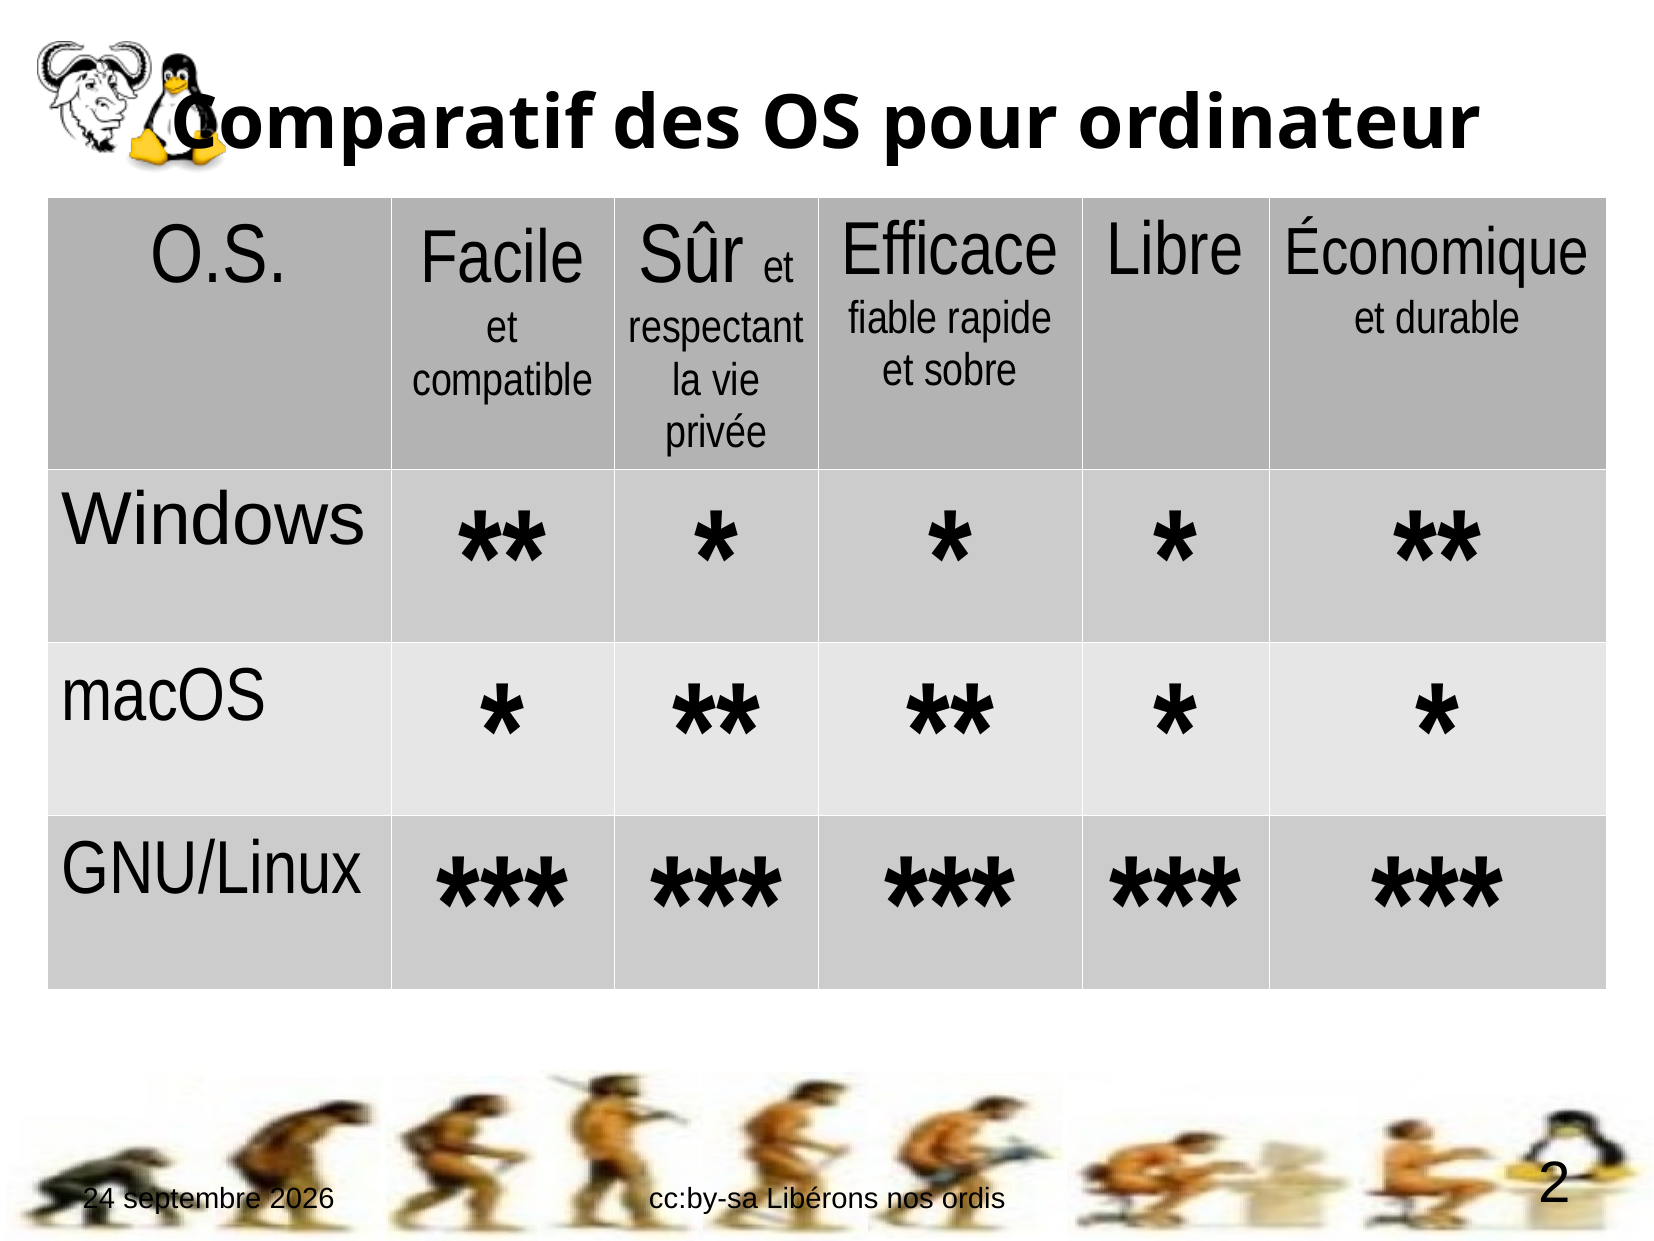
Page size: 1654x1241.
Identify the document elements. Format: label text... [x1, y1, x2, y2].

table_cell ** [615, 643, 818, 815]
table_cell *** [1270, 816, 1606, 989]
picture [37, 41, 226, 173]
table_cell ** [1270, 470, 1606, 642]
table_cell * [1083, 643, 1269, 815]
table_cell *** [819, 816, 1082, 989]
table_cell * [392, 643, 614, 815]
table_header Libre [1083, 198, 1269, 469]
table_cell *** [392, 816, 614, 989]
table_header Économique et durable [1270, 198, 1606, 469]
title Comparatif des OS pour ordinateur [82, 49, 1571, 189]
table_cell Windows [48, 470, 391, 642]
picture [0, 1062, 1654, 1241]
table_cell ** [819, 643, 1082, 815]
table_cell macOS [48, 643, 391, 815]
table_header Facile et compatible [392, 198, 614, 469]
table_header Sûr et respectant la vie privée [615, 198, 818, 469]
table_cell ** [392, 470, 614, 642]
table_cell * [615, 470, 818, 642]
table_header O.S. [48, 198, 391, 469]
table_cell * [1083, 470, 1269, 642]
table_cell GNU/Linux [48, 816, 391, 989]
table_cell * [1270, 643, 1606, 815]
table_cell *** [1083, 816, 1269, 989]
table_cell * [819, 470, 1082, 642]
table_header Efficace fiable rapide et sobre [819, 198, 1082, 469]
table_cell *** [615, 816, 818, 989]
